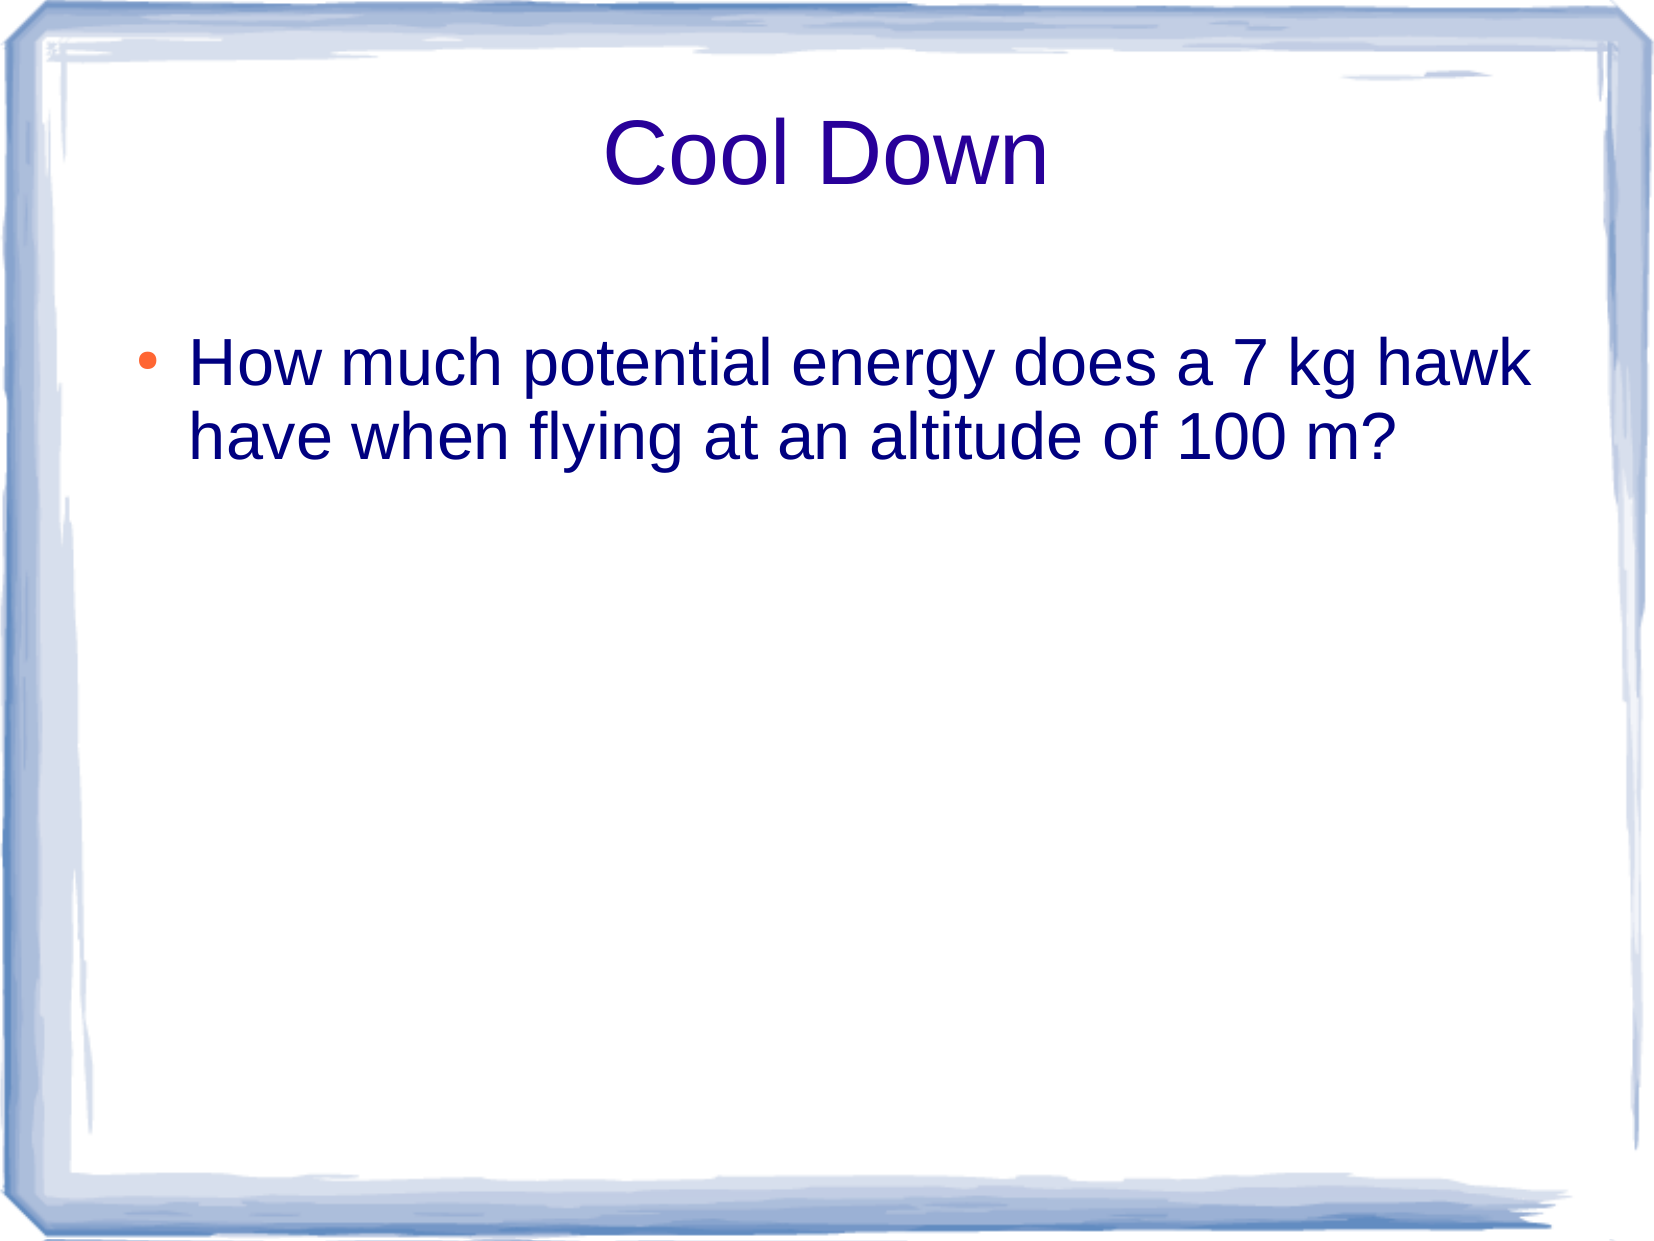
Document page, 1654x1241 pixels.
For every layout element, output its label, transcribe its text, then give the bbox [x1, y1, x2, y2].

list How much potential energy does a 7 kg hawk have when flying at an altitude of 100 m? [118, 324, 1571, 990]
picture [0, 0, 1654, 1241]
title Cool Down [82, 56, 1571, 250]
